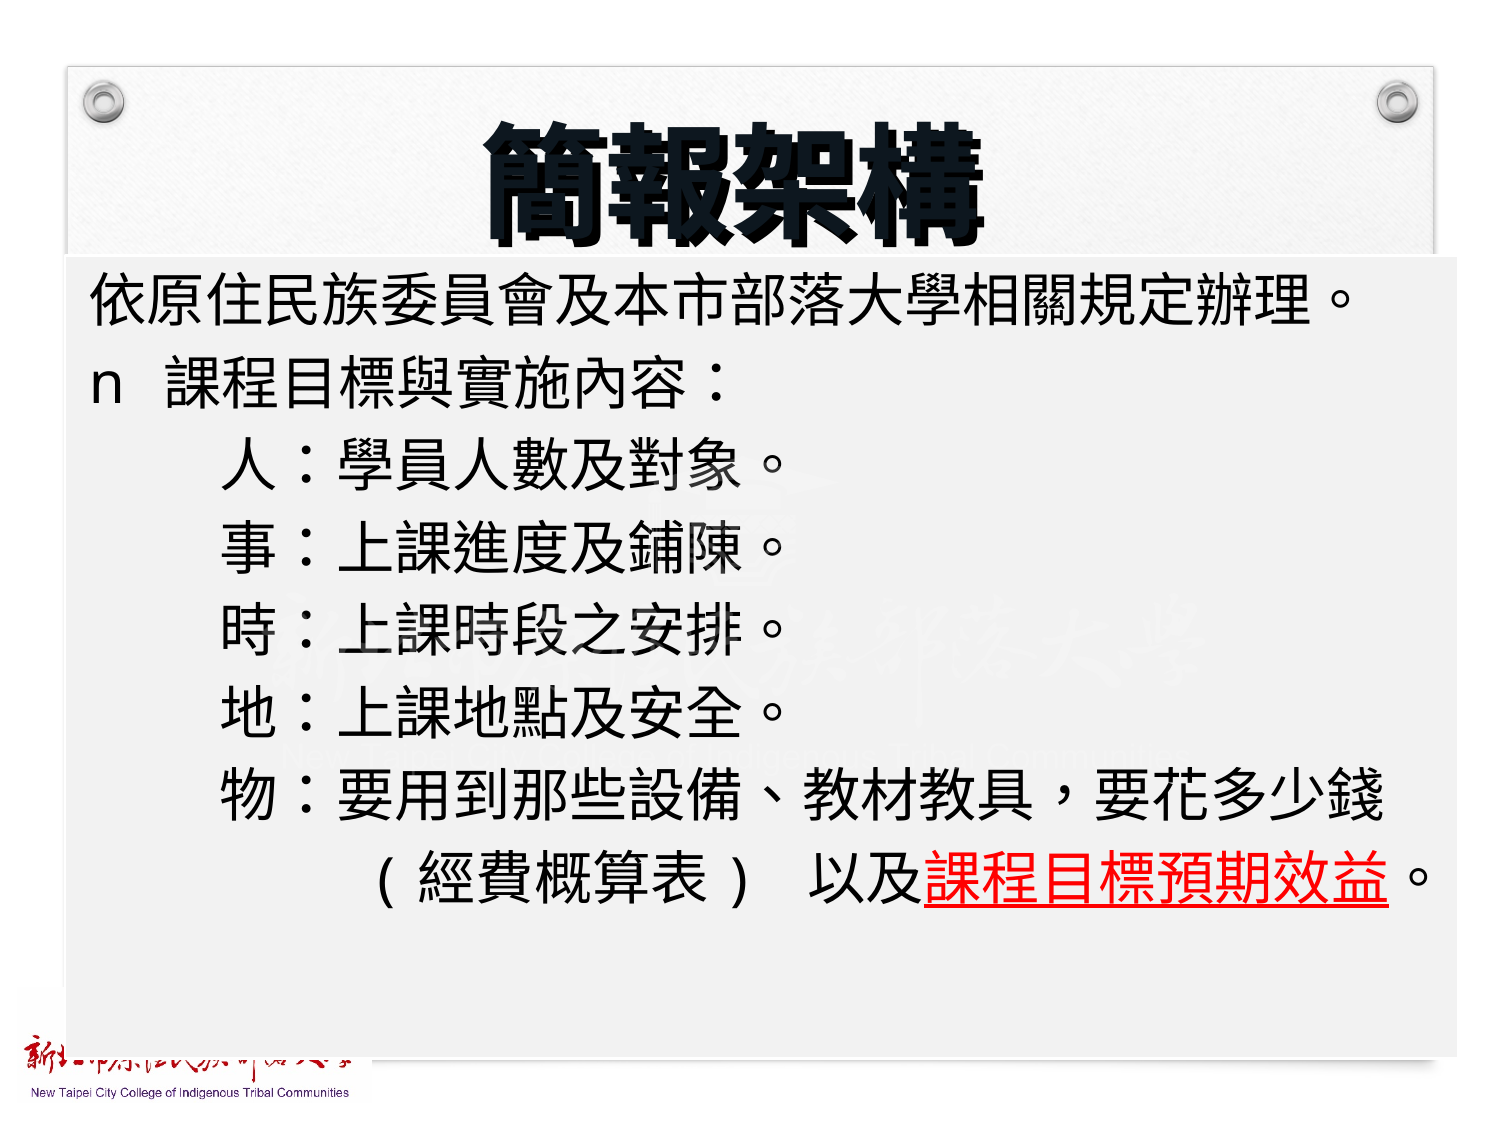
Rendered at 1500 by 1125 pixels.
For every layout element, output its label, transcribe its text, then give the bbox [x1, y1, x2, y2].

text_box 簡報架構 [454, 125, 1005, 179]
text_box 依原住民族委員會及本市部落大學相關規定辦理。 課程目標與實施內容： 人：學員人數及對象。 事：上課進度及鋪陳。 時：上課時段之安排。 地：上課地點及安全。 物：要用到那些設備、教材教具，要花多少錢 (經費概算表) 以及課程目標預期效益。 [73, 255, 1500, 1014]
picture [242, 456, 1258, 787]
text_box [65, 255, 1459, 1059]
